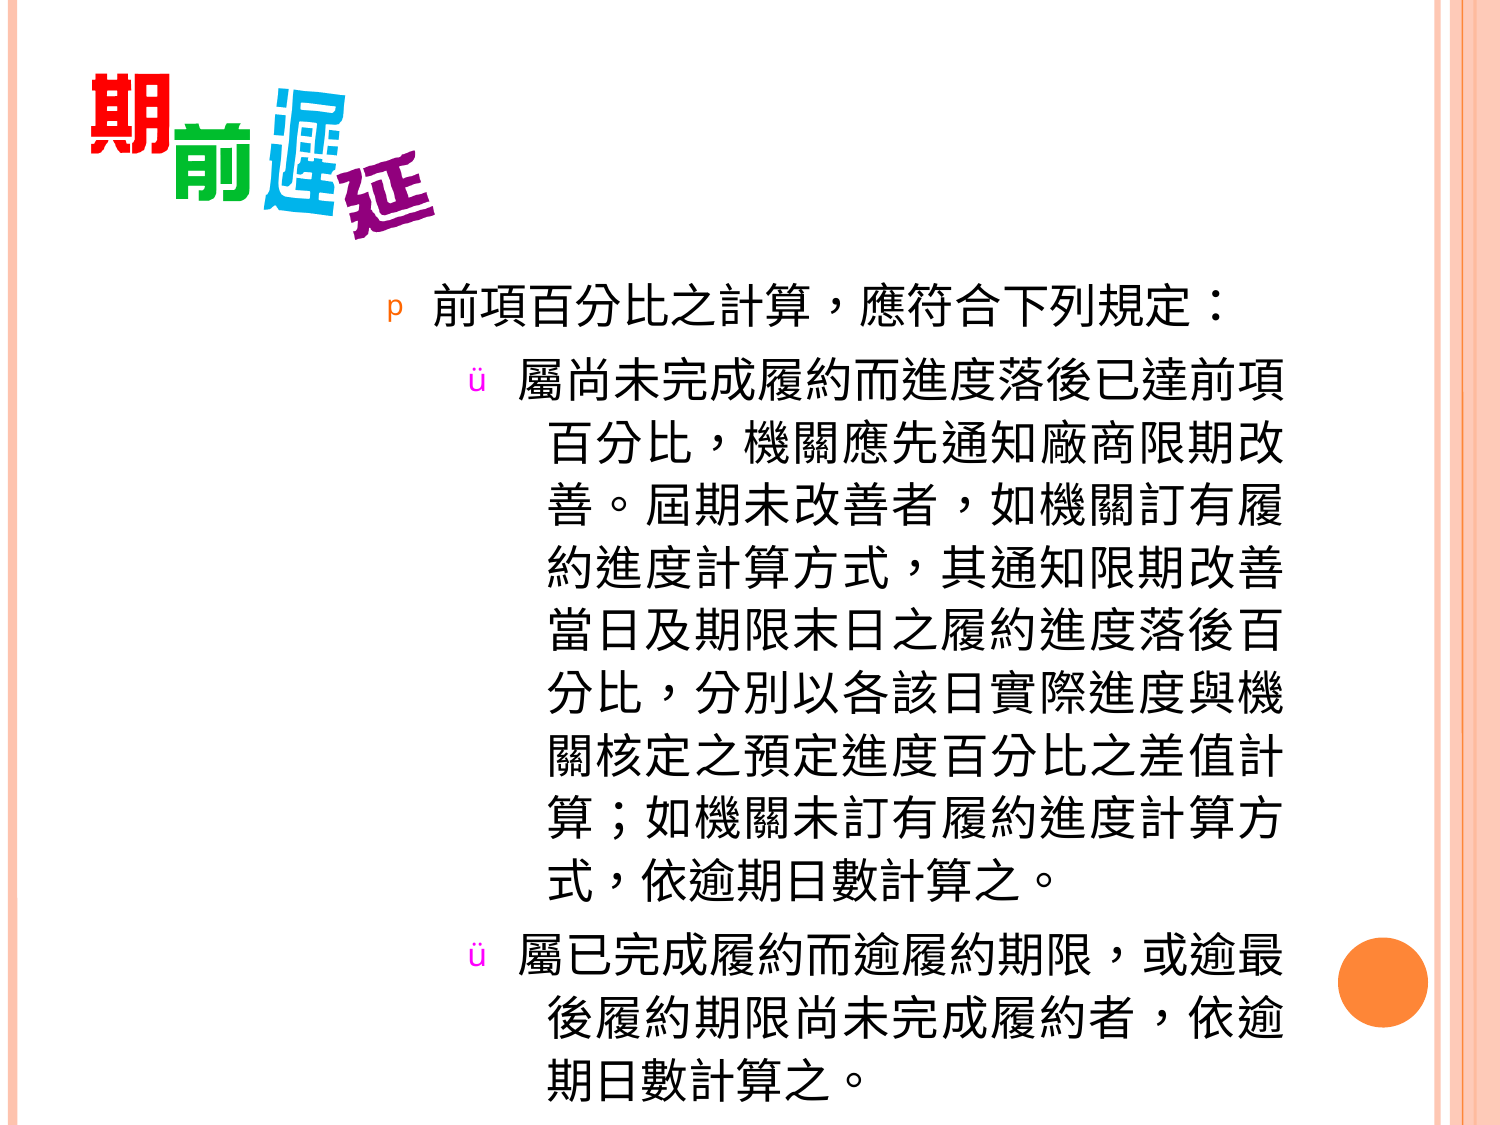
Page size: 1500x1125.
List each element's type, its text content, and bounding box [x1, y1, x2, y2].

list 前項百分比之計算，應符合下列規定： 屬尚未完成履約而進度落後已達前項百分比，機關應先通知廠商限期改善。屆期未改善者，如機關訂有履約進度計算方式，其通知限期改善當日及期限末日之履約進度落後百分比，分別以各該日實際進度與機關核定之預定進度百分比之差值計算；如機關未訂有履約進度計算方式，依逾期日數計算之。 屬已完成履約而逾履約期限，或逾最後履約期限尚未完成履約者，依逾期日數計算之。 [75, 262, 1300, 1125]
picture [76, 66, 441, 246]
